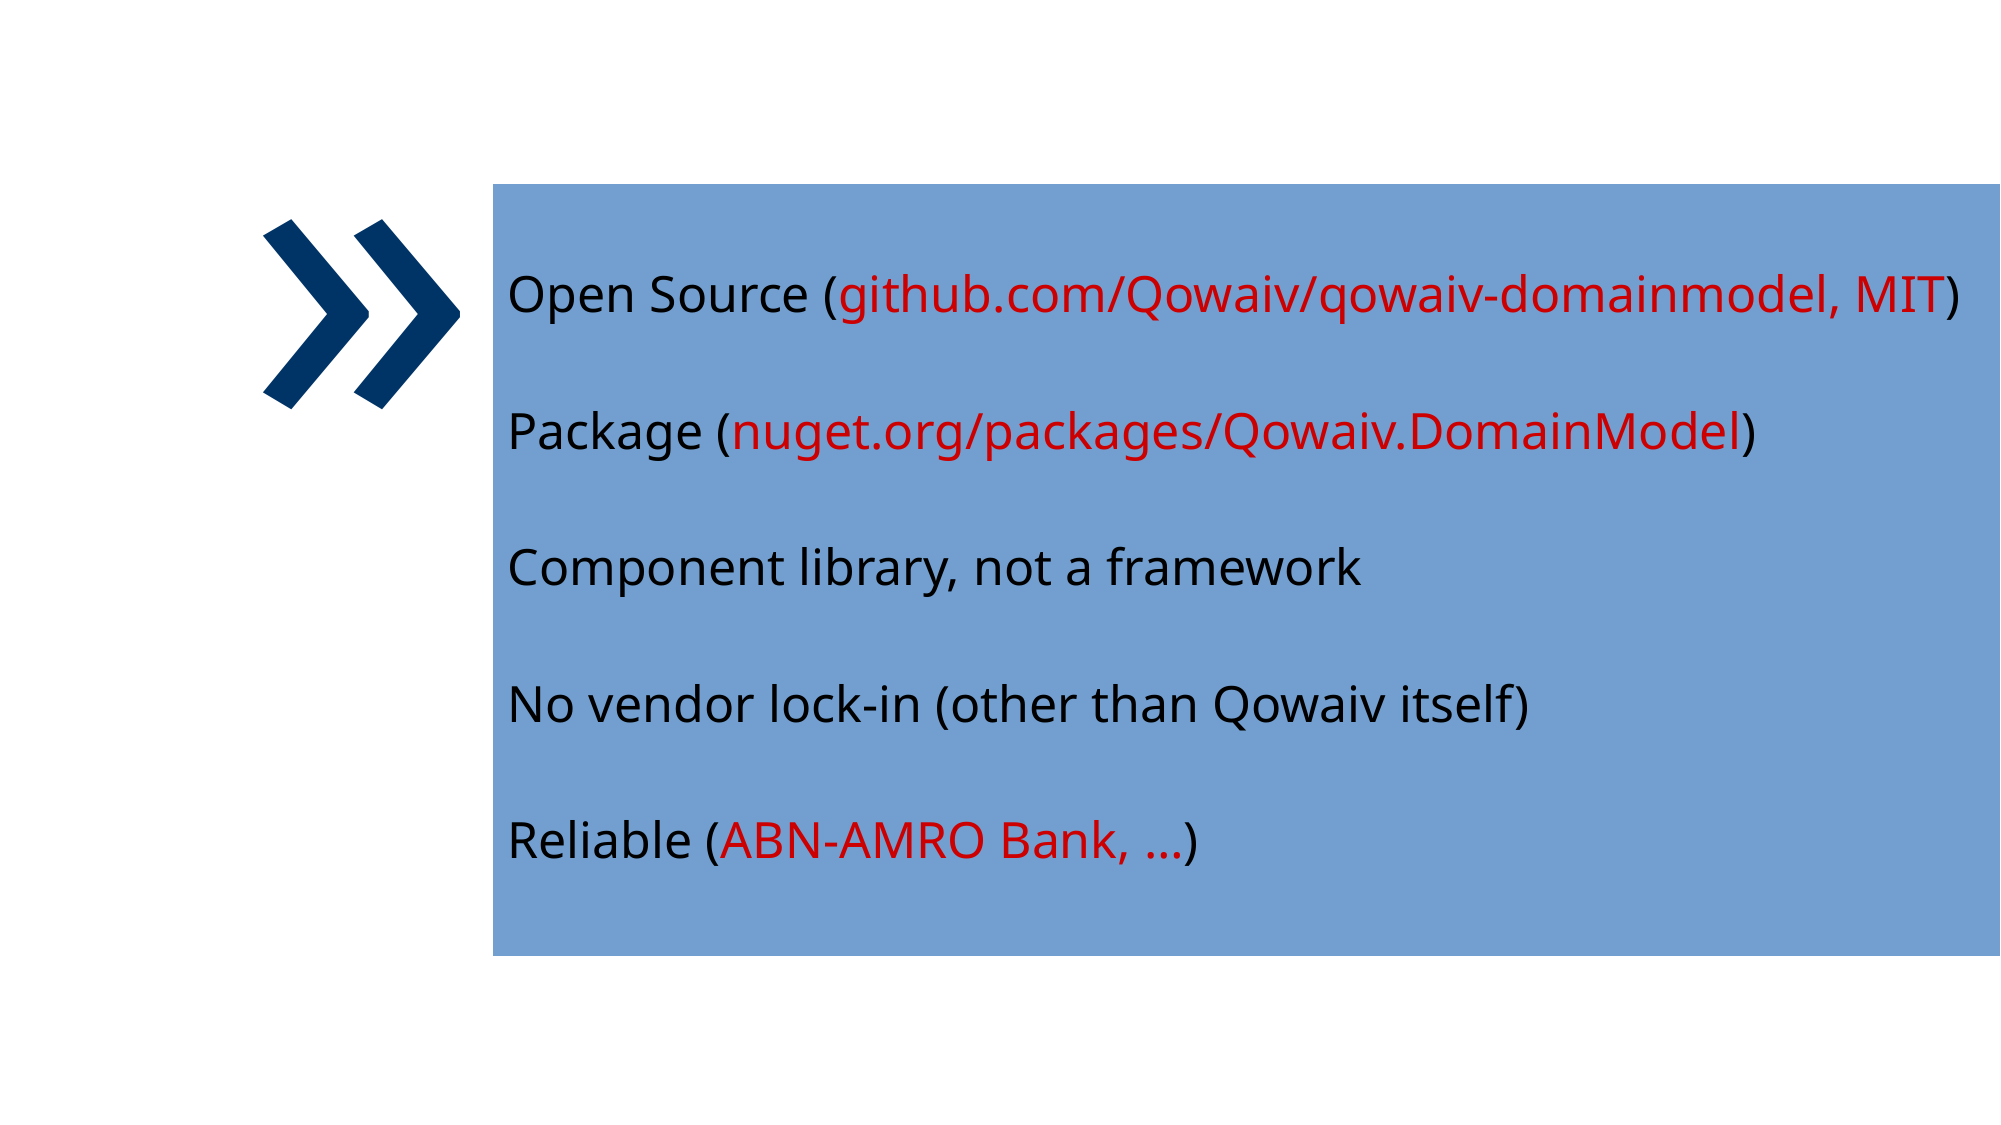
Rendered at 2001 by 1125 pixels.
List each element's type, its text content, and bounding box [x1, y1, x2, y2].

table_header Open Source (github.com/Qowaiv/qowaiv-domainmodel, MIT) Package (nuget.org/packages/Qowaiv.DomainModel) Component library, not a framework No vendor lock-in (other than Qowaiv itself) Reliable (ABN-AMRO Bank, …) [493, 184, 2000, 956]
text_box » [230, 0, 521, 576]
